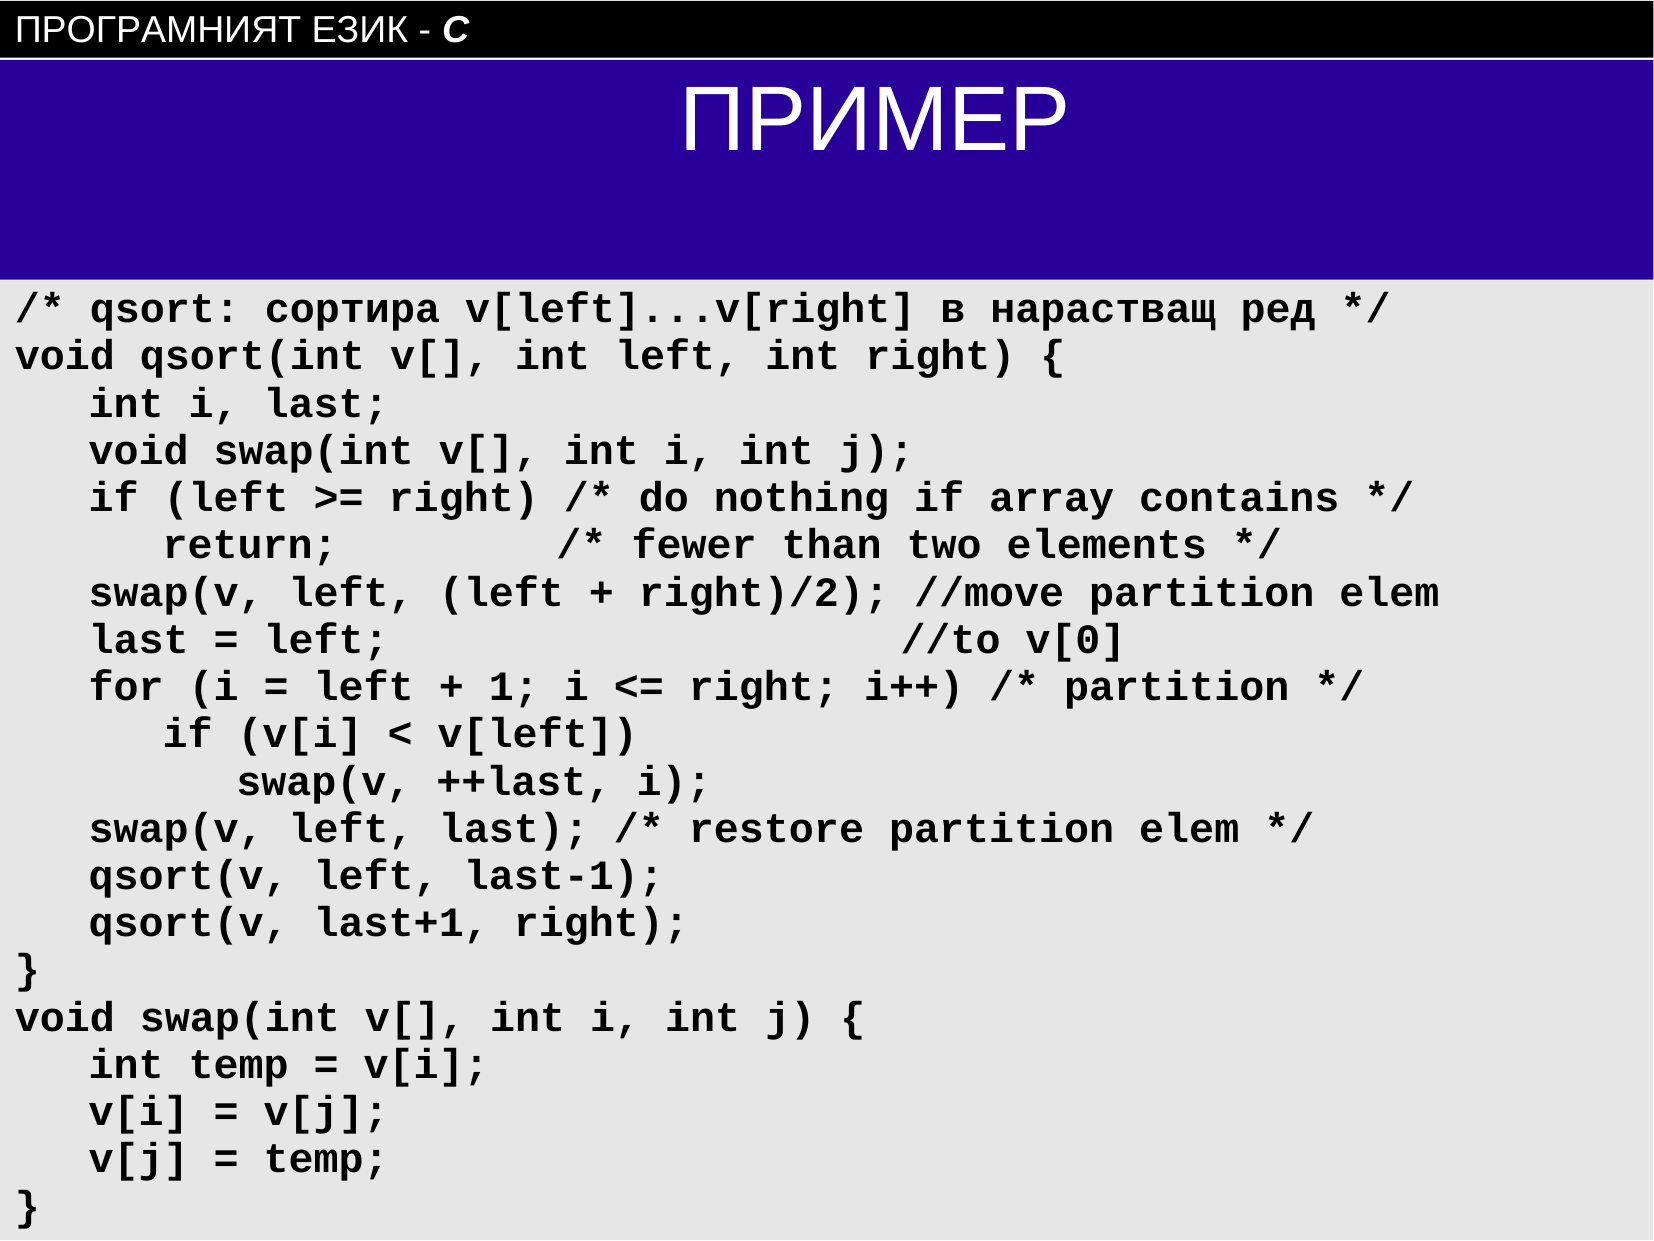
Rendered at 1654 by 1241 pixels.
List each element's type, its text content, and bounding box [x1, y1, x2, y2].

text_box ПРОГРАМНИЯT ЕЗИК - С [0, 0, 1654, 58]
text_box ПРИМЕР [0, 59, 1654, 280]
text_box /* qsort: сортира v[left]...v[right] в нарастващ ред */ void qsort(int v[], int left, int right) { int i, last; void swap(int v[], int i, int j); if (left >= right) /* do nothing if array contains */ return; /* fewer than two elements */ swap(v, left, (left + right)/2); //move partition elem last = left; //to v[0] for (i = left + 1; i <= right; i++) /* partition */ if (v[i] < v[left]) swap(v, ++last, i); swap(v, left, last); /* restore partition elem */ qsort(v, left, last-1); qsort(v, last+1, right); } void swap(int v[], int i, int j) { int temp = v[i]; v[i] = v[j]; v[j] = temp; } [0, 280, 1654, 1241]
